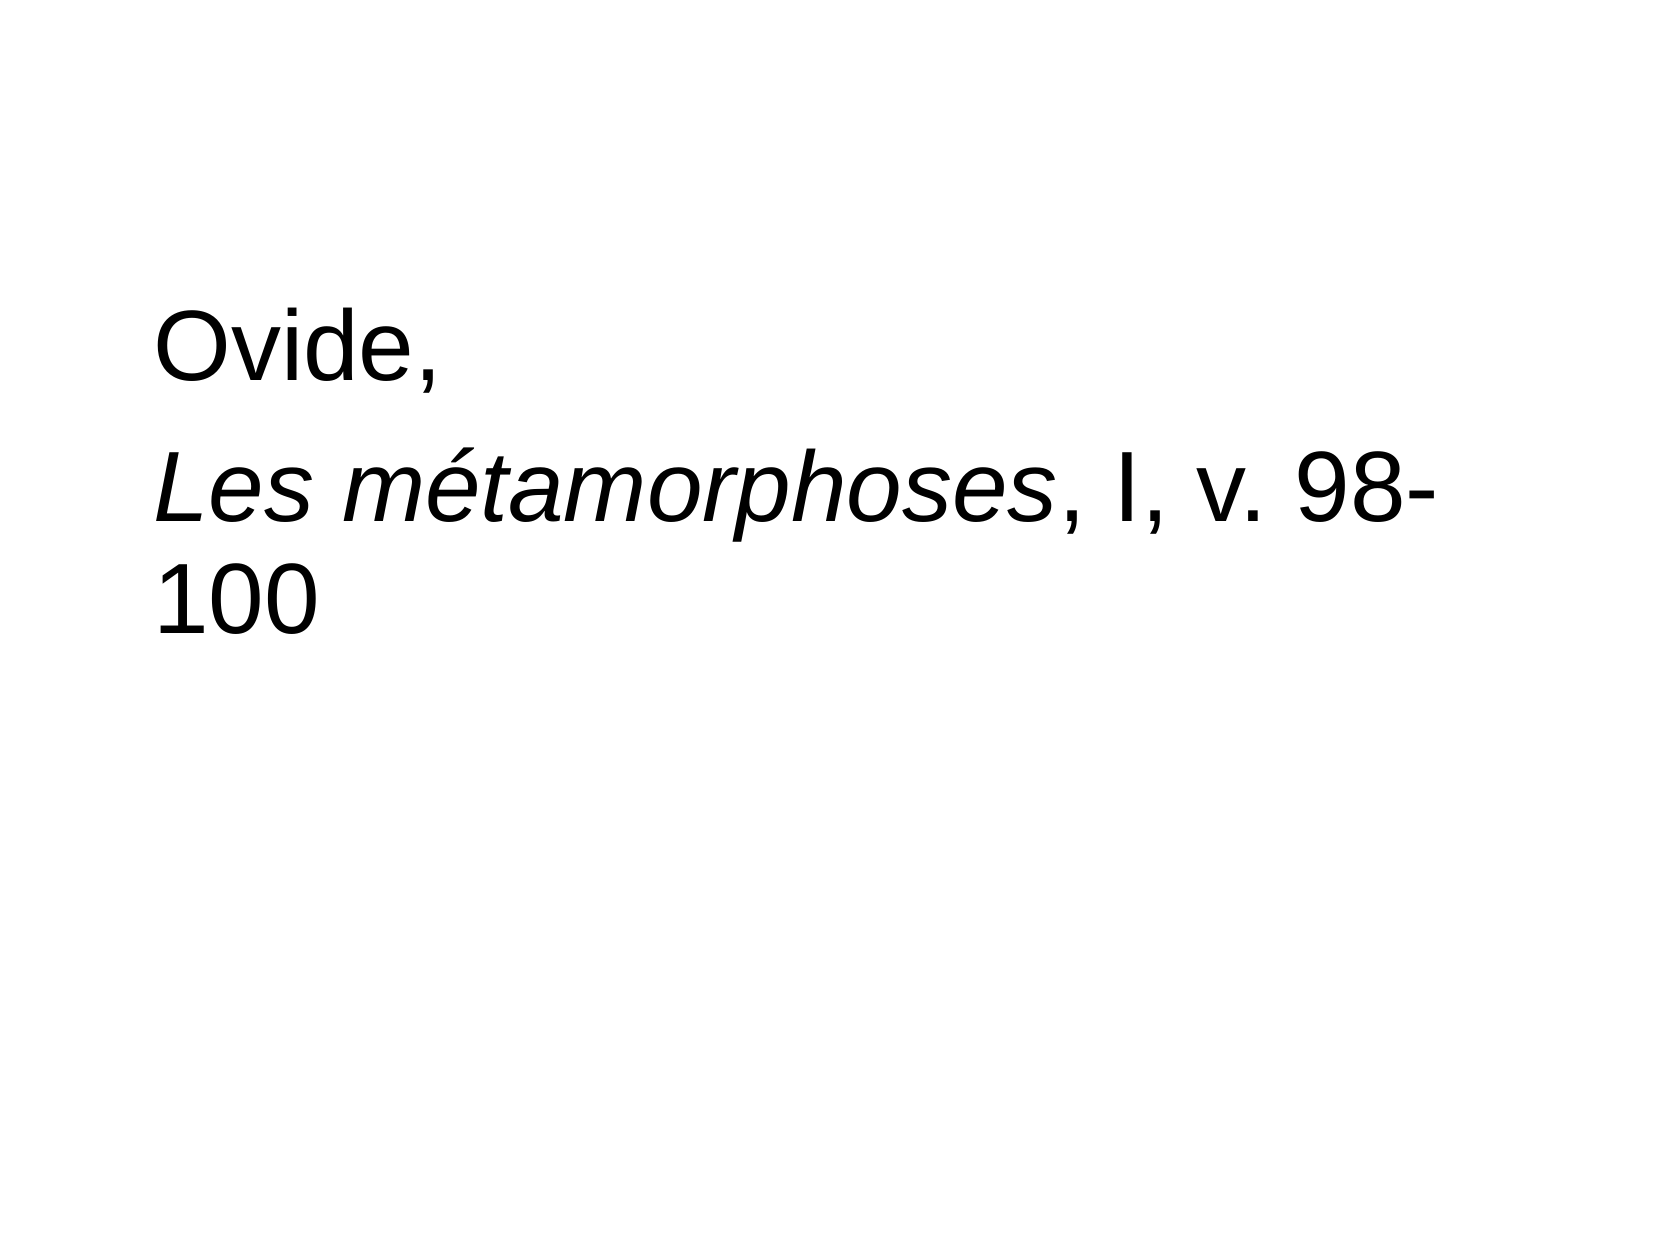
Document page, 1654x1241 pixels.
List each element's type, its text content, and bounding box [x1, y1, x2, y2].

list Ovide, Les métamorphoses, I, v. 98-100 [82, 290, 1571, 1109]
